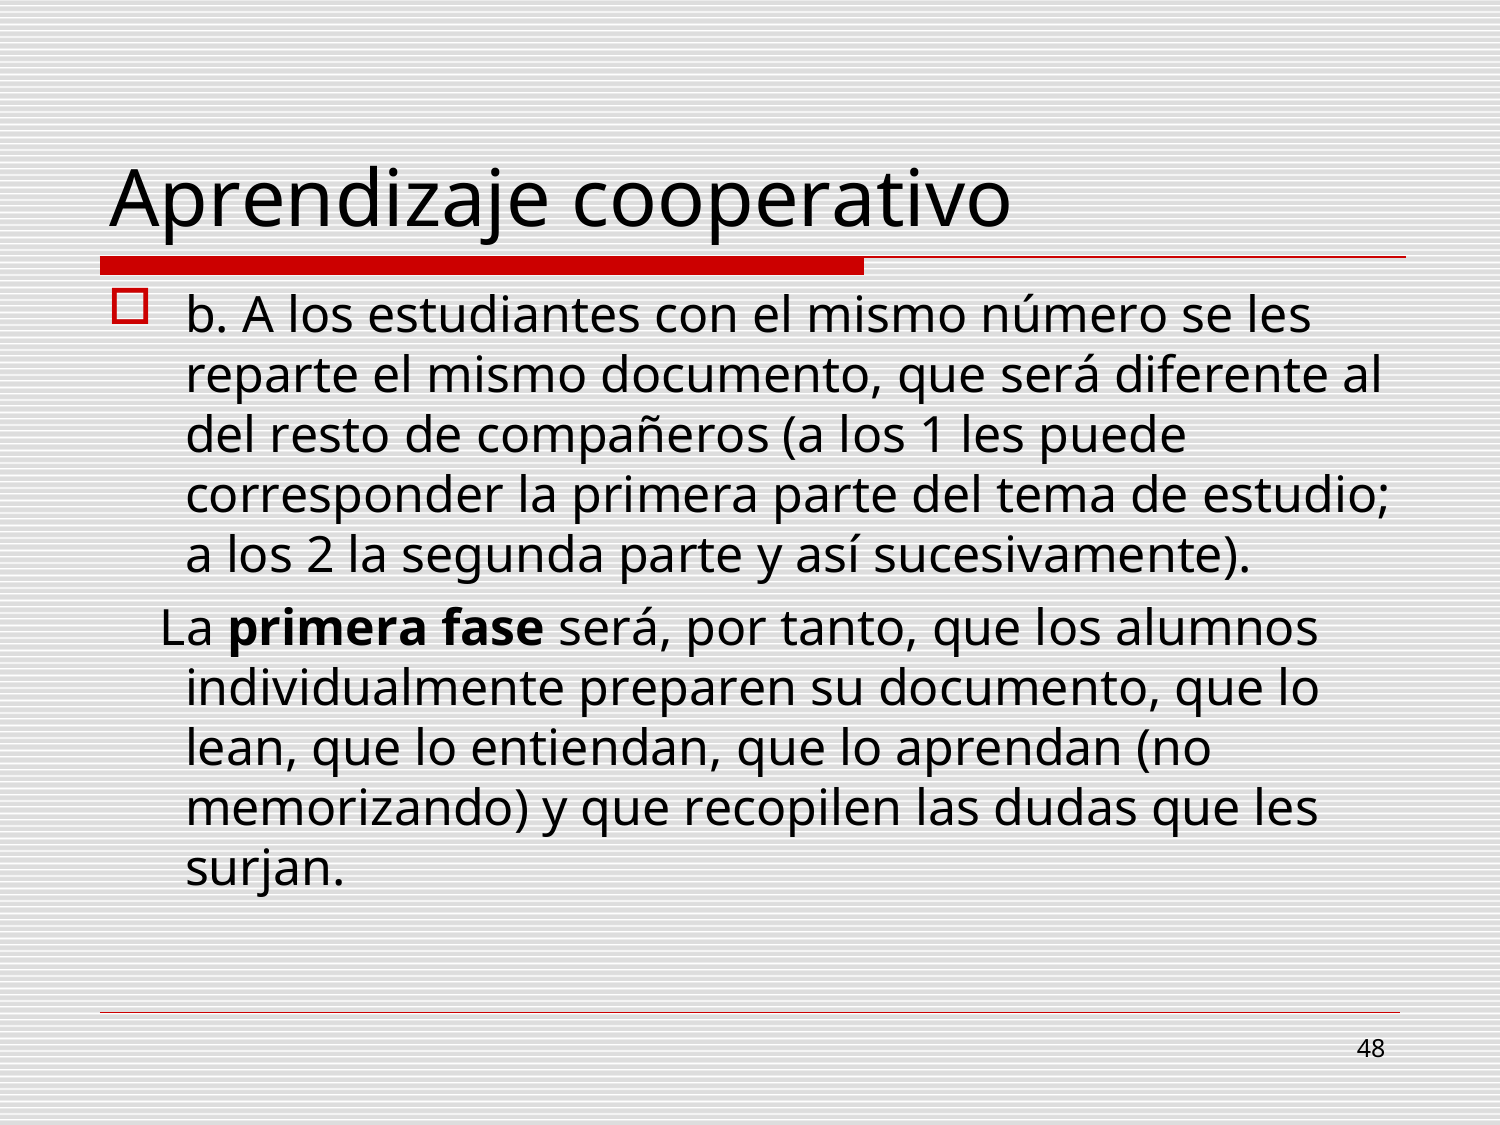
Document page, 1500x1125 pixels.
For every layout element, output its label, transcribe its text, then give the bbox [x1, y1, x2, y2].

text_box <número> [1074, 1024, 1401, 1103]
title Aprendizaje cooperativo [94, 49, 1407, 250]
list b. A los estudiantes con el mismo número se les reparte el mismo documento, que será diferente al del resto de compañeros (a los 1 les puede corresponder la primera parte del tema de estudio; a los 2 la segunda parte y así sucesivamente). La primera fase será, por tanto, que los alumnos individualmente preparen su documento, que lo lean, que lo entiendan, que lo aprendan (no memorizando) y que recopilen las dudas que les surjan. [92, 274, 1438, 963]
picture [0, 0, 1500, 1125]
